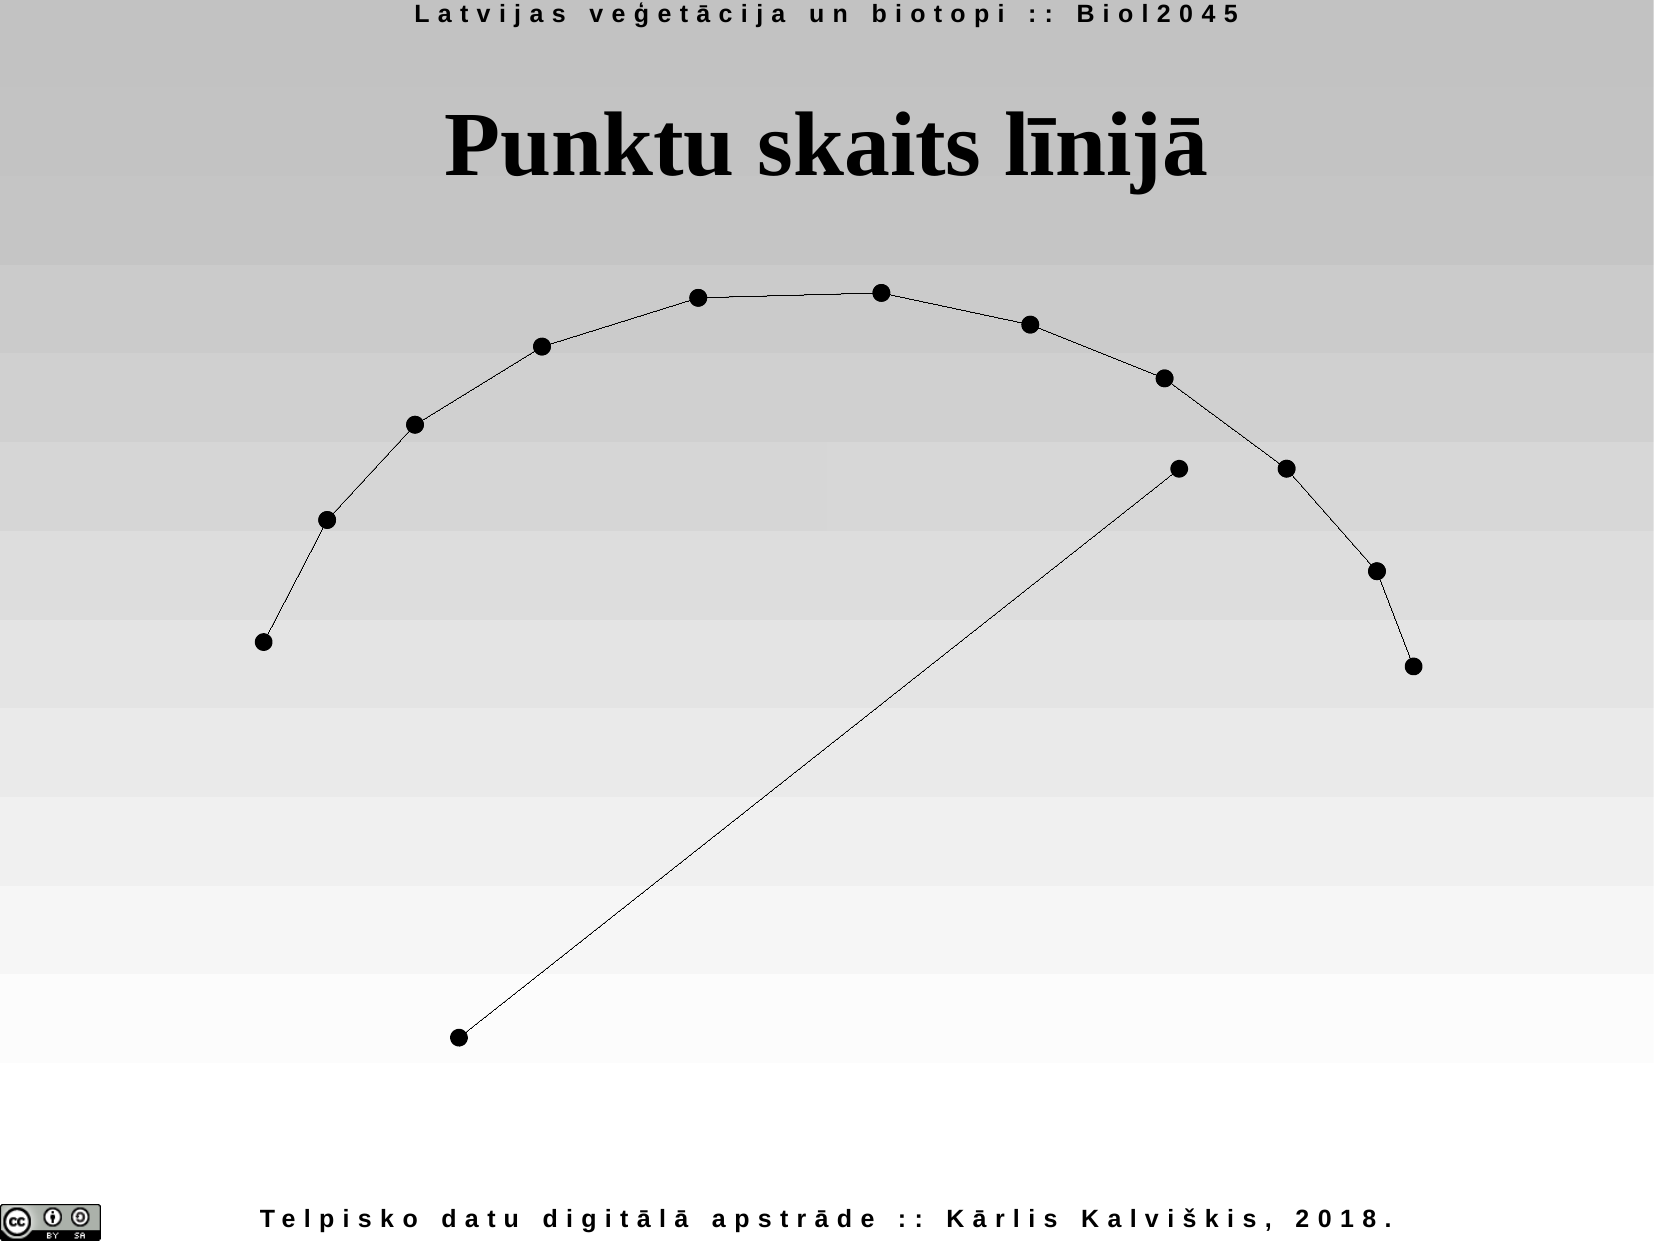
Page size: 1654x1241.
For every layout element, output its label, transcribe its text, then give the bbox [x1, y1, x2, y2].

picture [0, 287, 1654, 1241]
title Punktu skaits līnijā [0, 1, 1654, 287]
